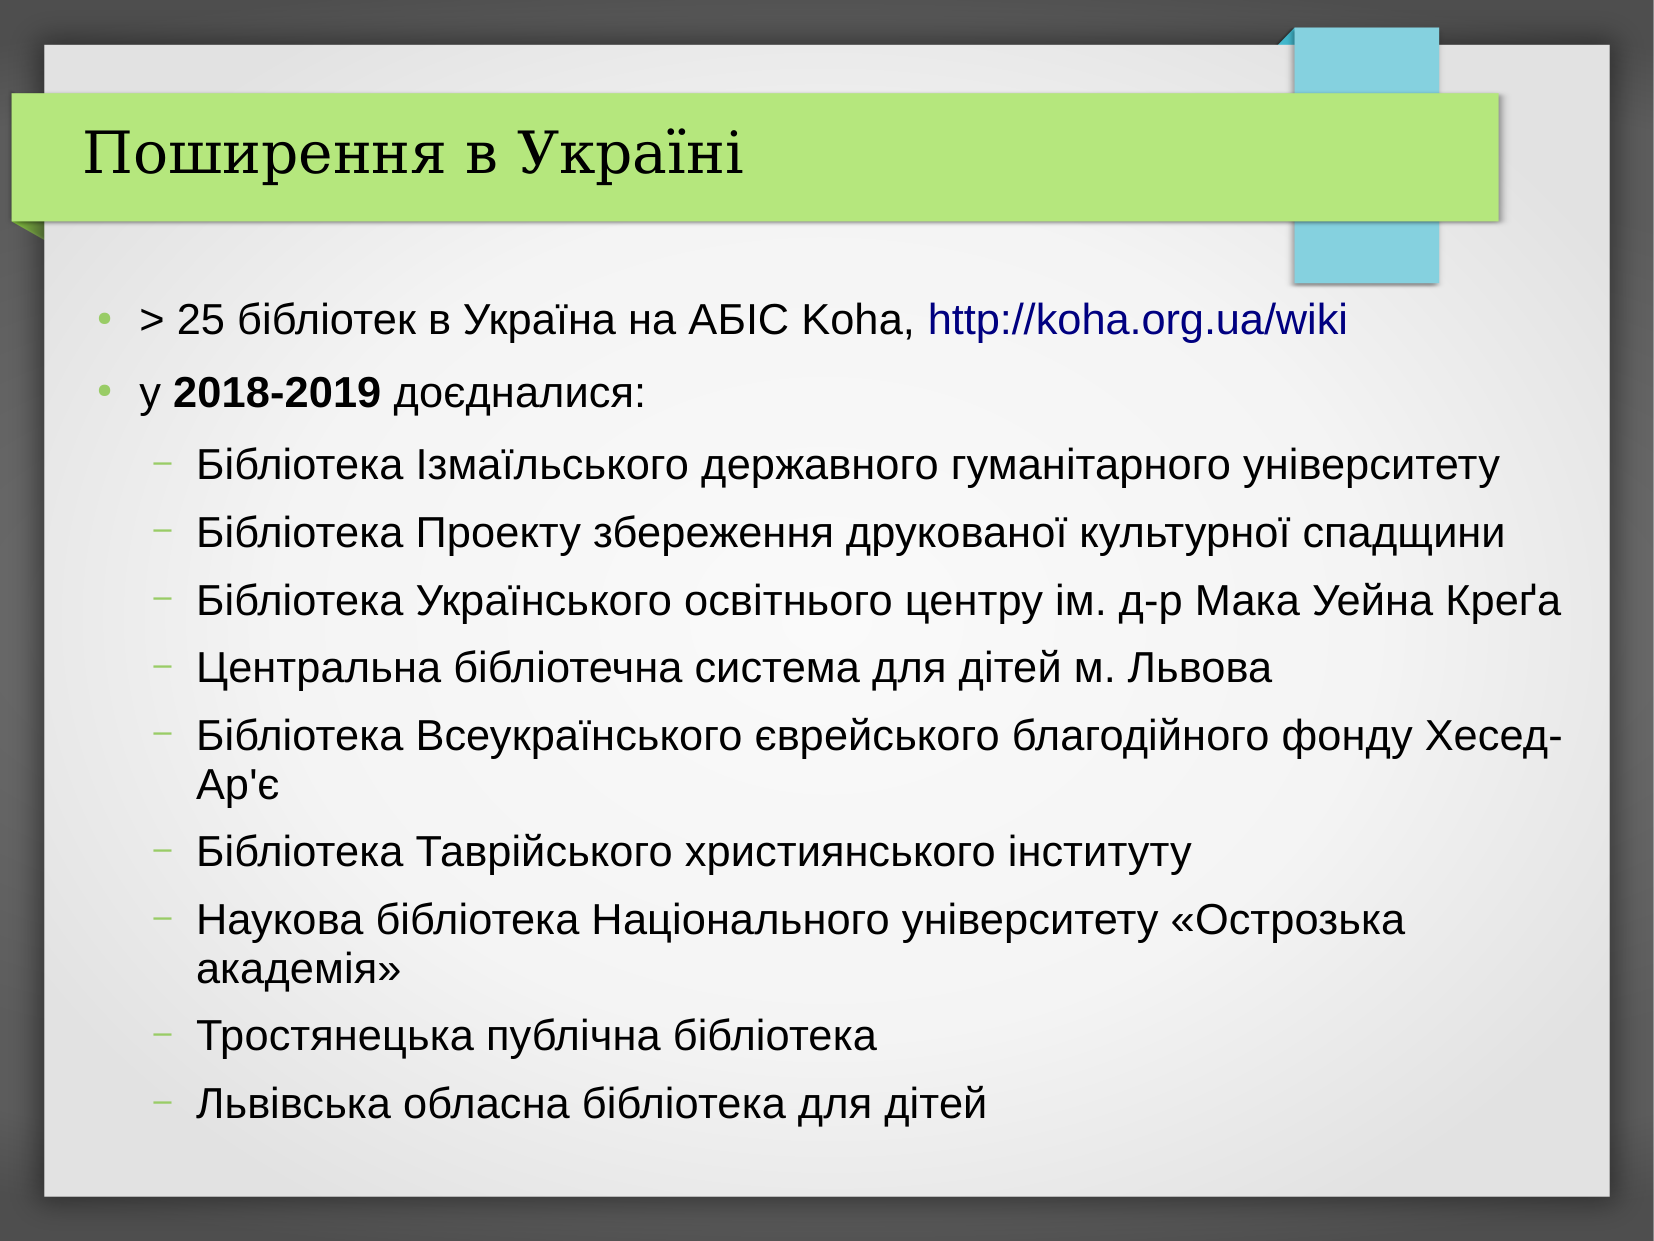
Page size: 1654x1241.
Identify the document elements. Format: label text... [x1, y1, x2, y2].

title Поширення в Україні [82, 94, 1264, 213]
list > 25 бібліотек в Україна на АБІС Koha, http://koha.org.ua/wiki у 2018-2019 доєдналися: Бібліотека Ізмаїльського державного гуманітарного університету Бібліотека Проекту збереження друкованої культурної спадщини Бібліотека Українського освітнього центру ім. д-р Мака Уейна Креґа Центральна бібліотечна система для дітей м. Львова Бібліотека Всеукраїнського єврейського благодійного фонду Хесед-Ар'є Бібліотека Таврійського християнського інституту Наукова бібліотека Національного університету «Острозька академія» Тростянецька публічна бібліотека Львівська обласна бібліотека для дітей [82, 295, 1571, 1158]
picture [0, 0, 1654, 1241]
